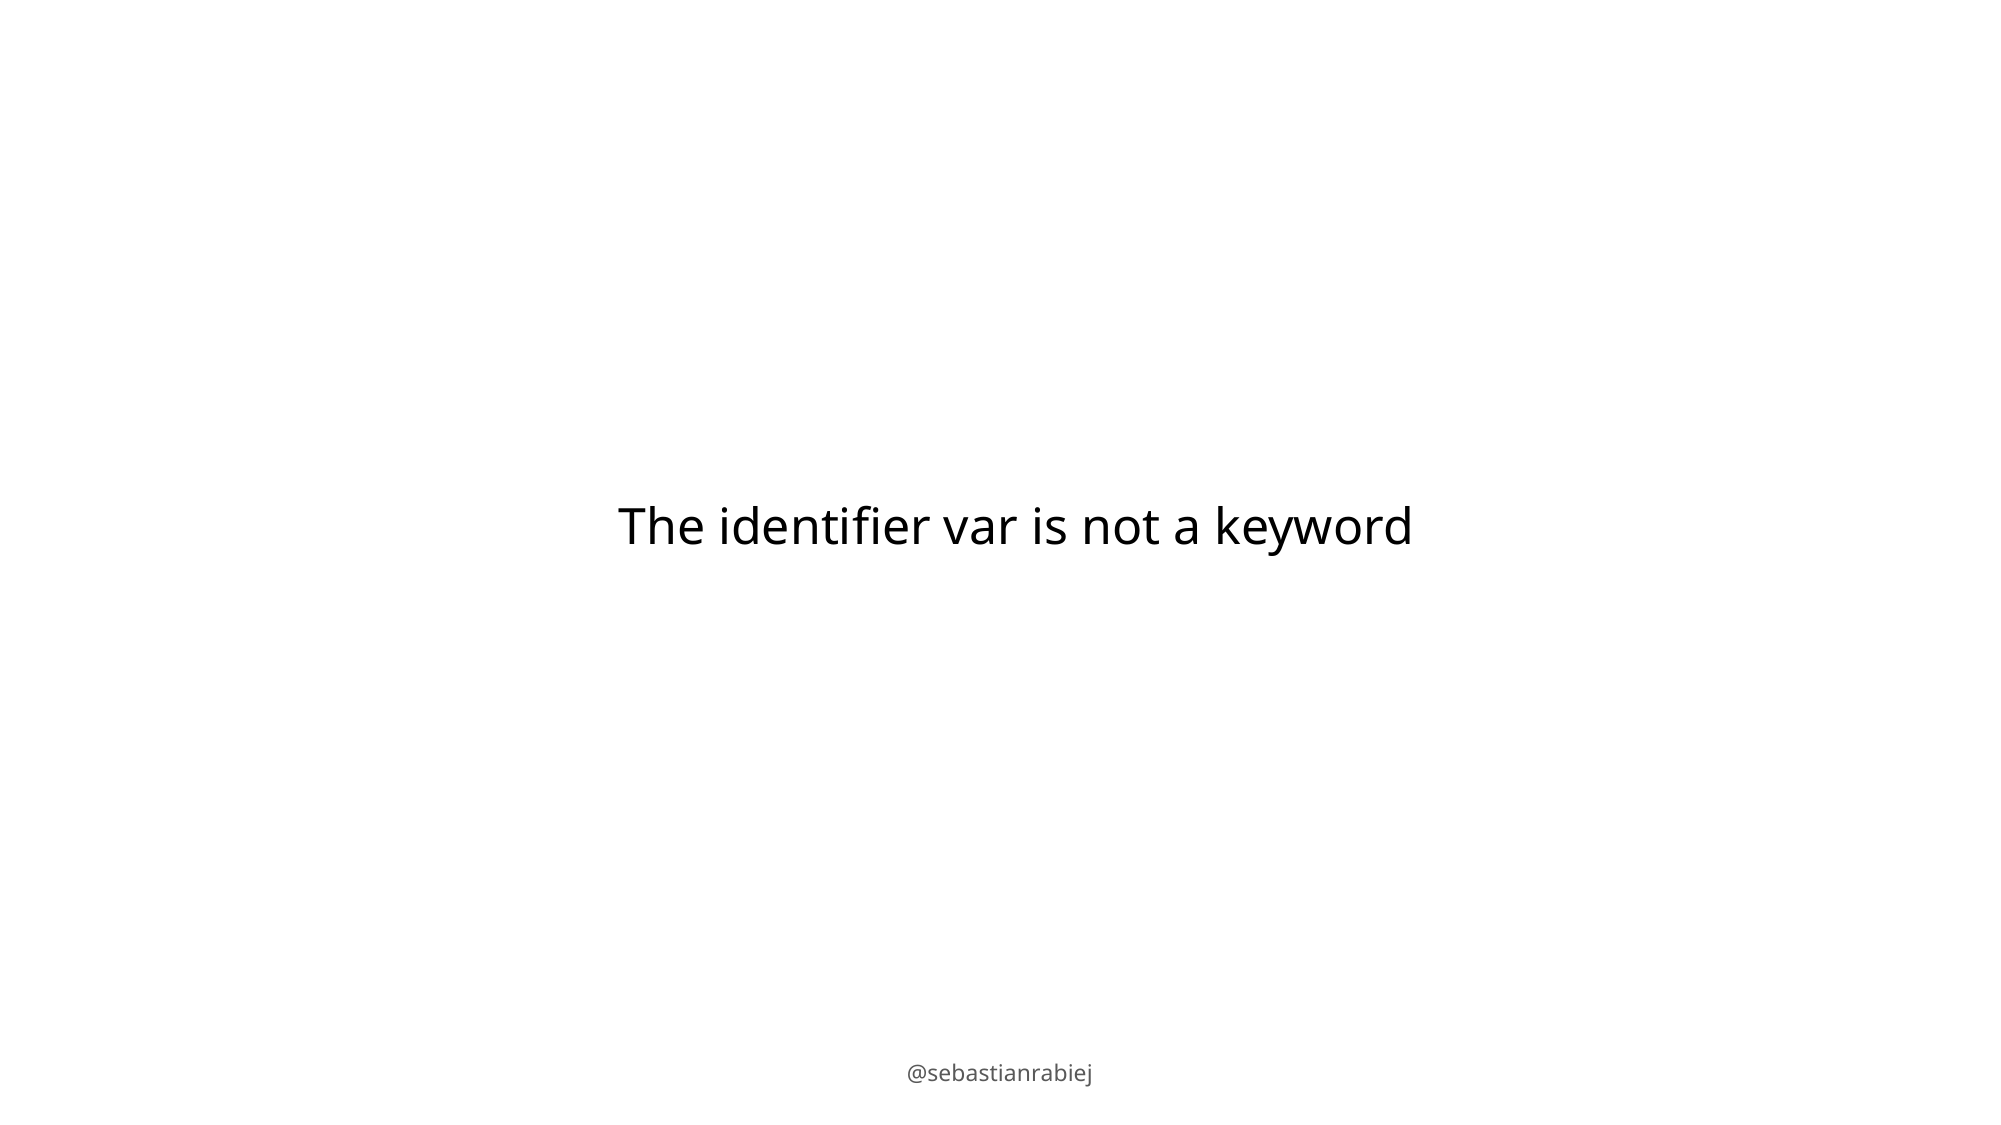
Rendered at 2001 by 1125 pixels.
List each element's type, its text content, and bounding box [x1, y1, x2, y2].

text_box @sebastianrabiej [662, 1042, 1338, 1103]
text_box The identifier var is not a keyword [603, 486, 1397, 563]
